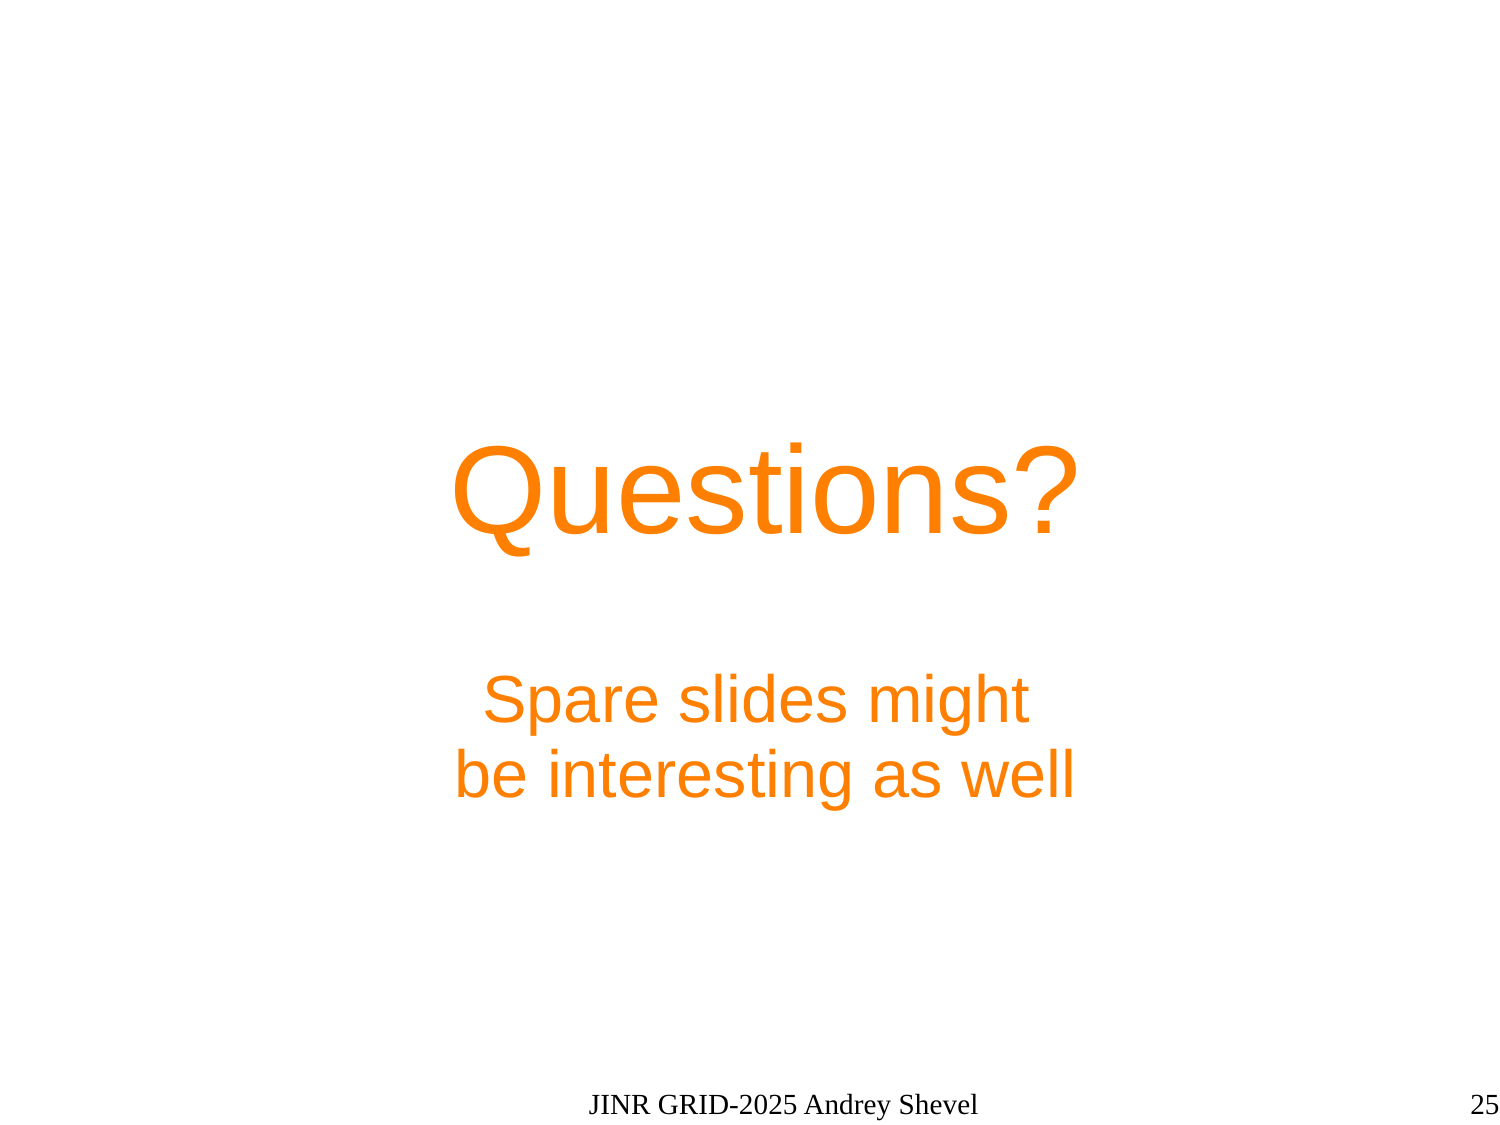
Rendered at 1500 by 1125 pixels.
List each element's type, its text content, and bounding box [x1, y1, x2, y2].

text_box Questions? Spare slides might be interesting as well [131, 412, 1401, 820]
